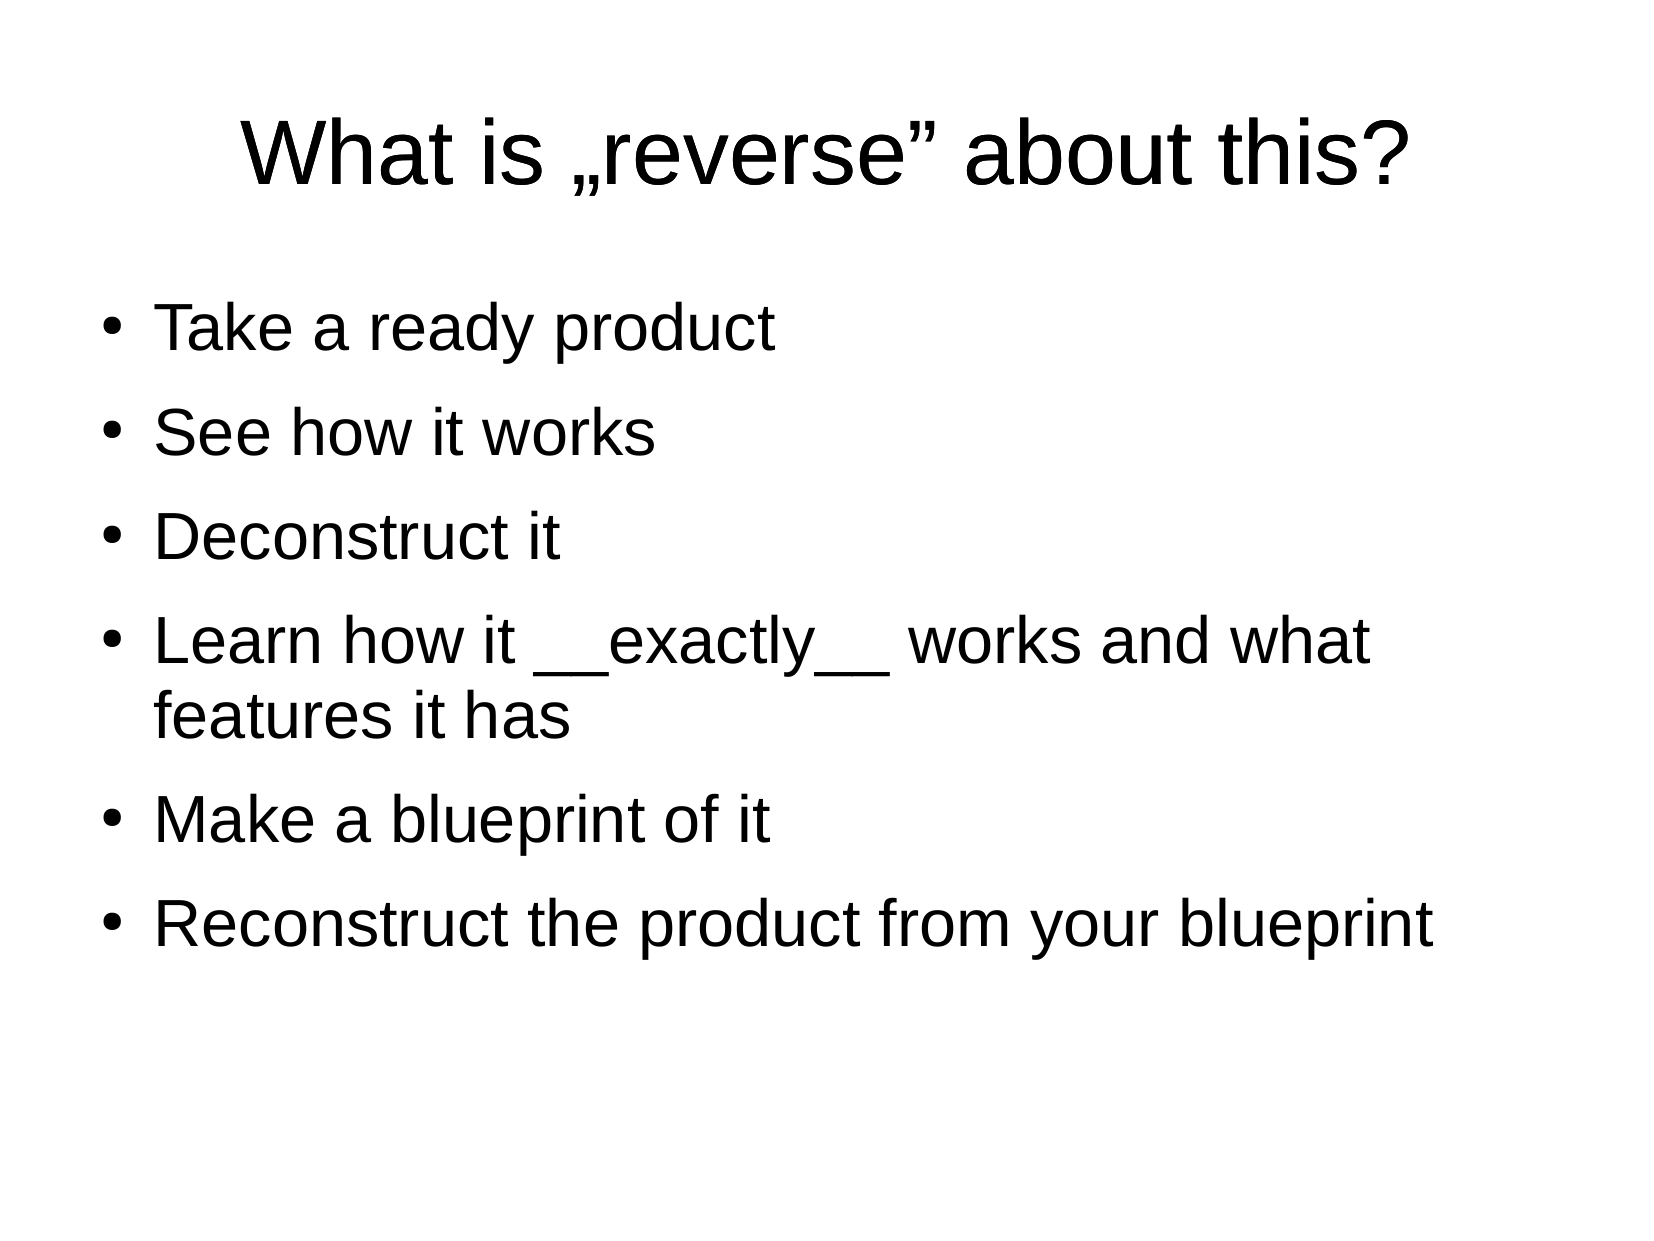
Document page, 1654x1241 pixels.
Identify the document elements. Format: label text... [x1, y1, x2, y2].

list Take a ready product See how it works Deconstruct it Learn how it __exactly__ works and what features it has Make a blueprint of it Reconstruct the product from your blueprint [82, 290, 1571, 1010]
title What is „reverse” about this? [82, 49, 1571, 257]
